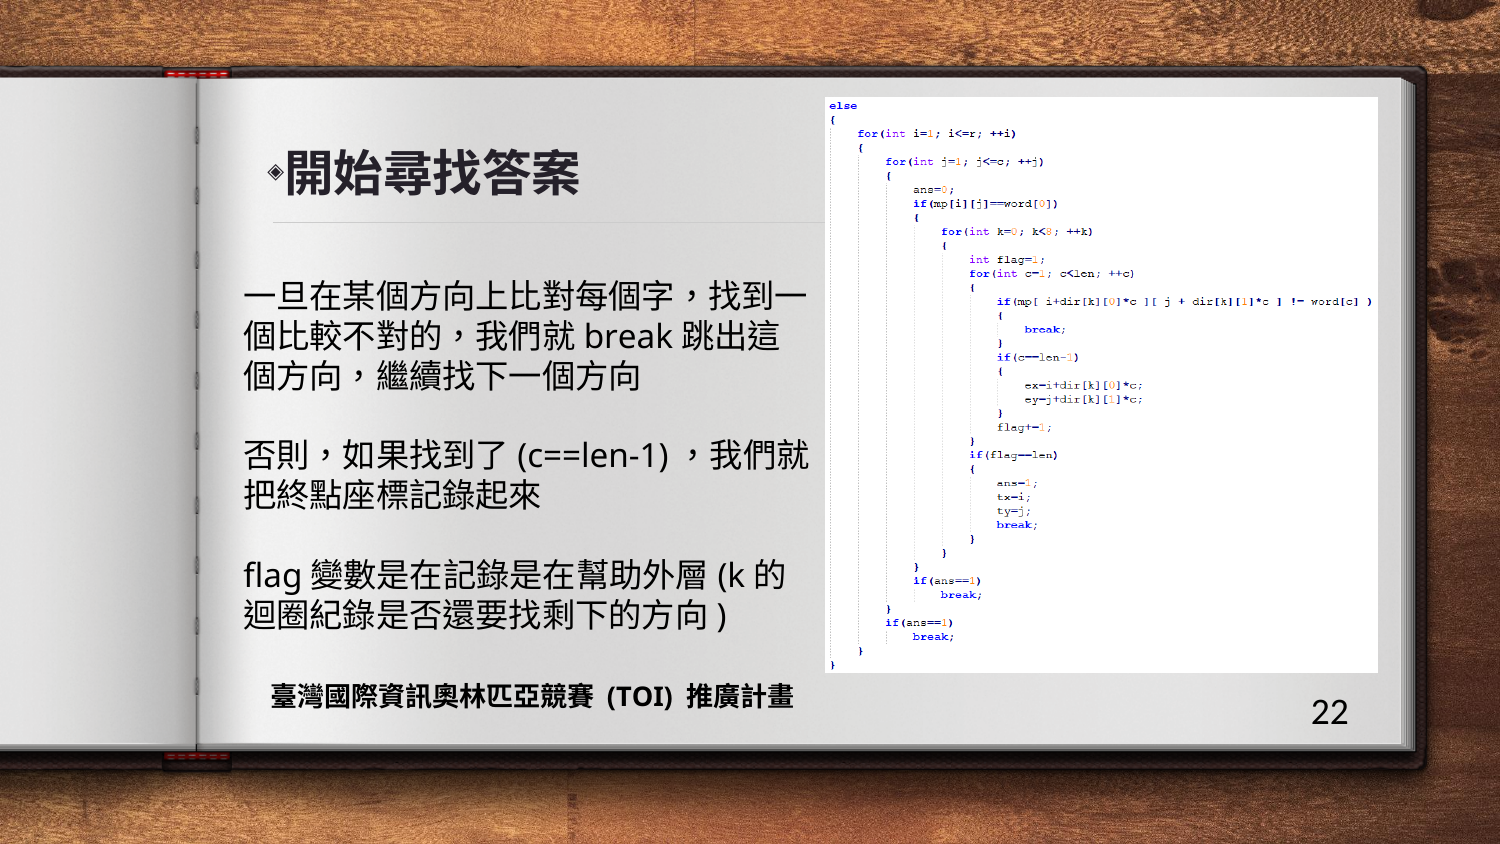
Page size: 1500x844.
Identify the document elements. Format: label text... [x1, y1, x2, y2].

text_box 21 [1295, 672, 1386, 737]
text_box 一旦在某個方向上比對每個字，找到一個比較不對的，我們就break跳出這個方向，繼續找下一個方向 否則，如果找到了(c==len-1)，我們就把終點座標記錄起來 flag變數是在記錄是在幫助外層(k的迴圈紀錄是否還要找剩下的方向) [228, 267, 825, 647]
picture [825, 97, 1378, 673]
list 開始尋找答案 [252, 126, 825, 216]
